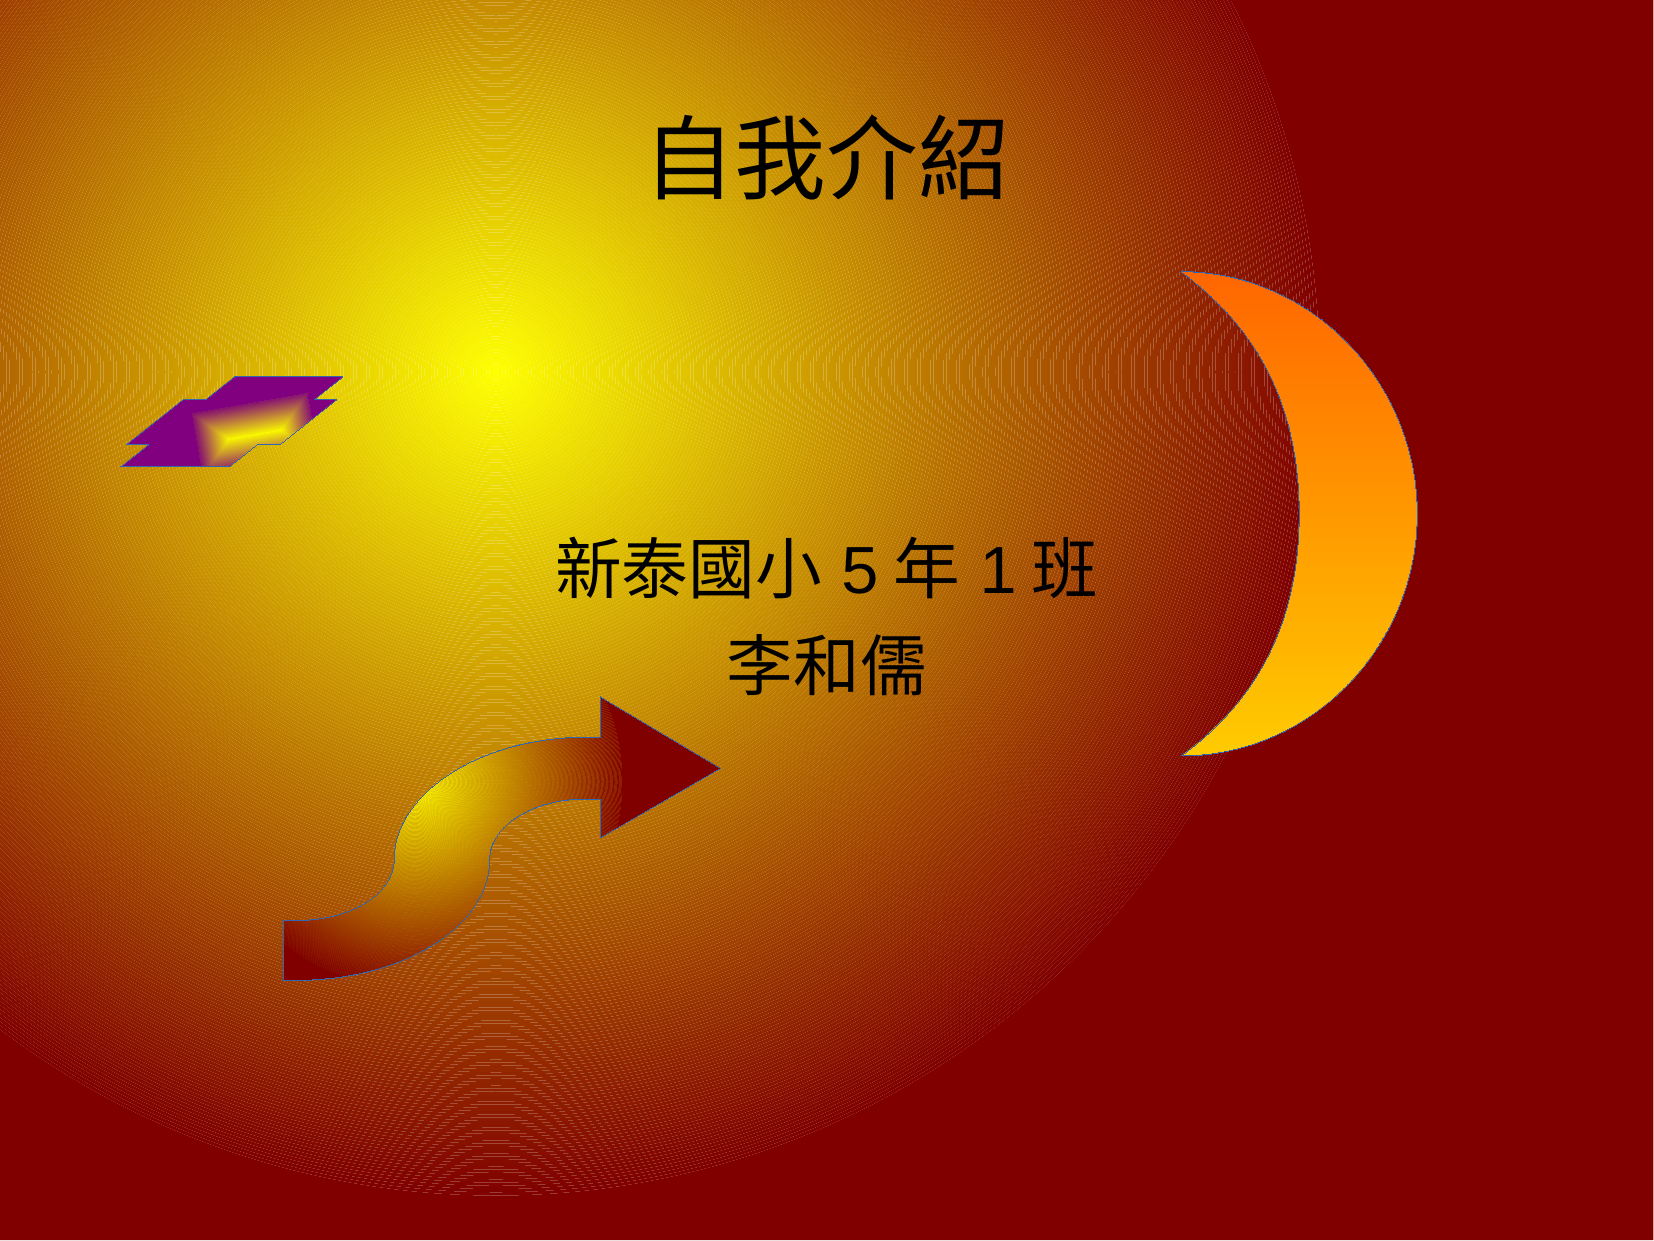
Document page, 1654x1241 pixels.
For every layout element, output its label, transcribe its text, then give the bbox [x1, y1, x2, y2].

subtitle 新泰國小5年1班 李和儒 [82, 290, 1571, 1010]
text_box [1181, 271, 1418, 756]
text_box [120, 376, 343, 467]
title 自我介紹 [82, 49, 1571, 257]
text_box [283, 696, 721, 981]
